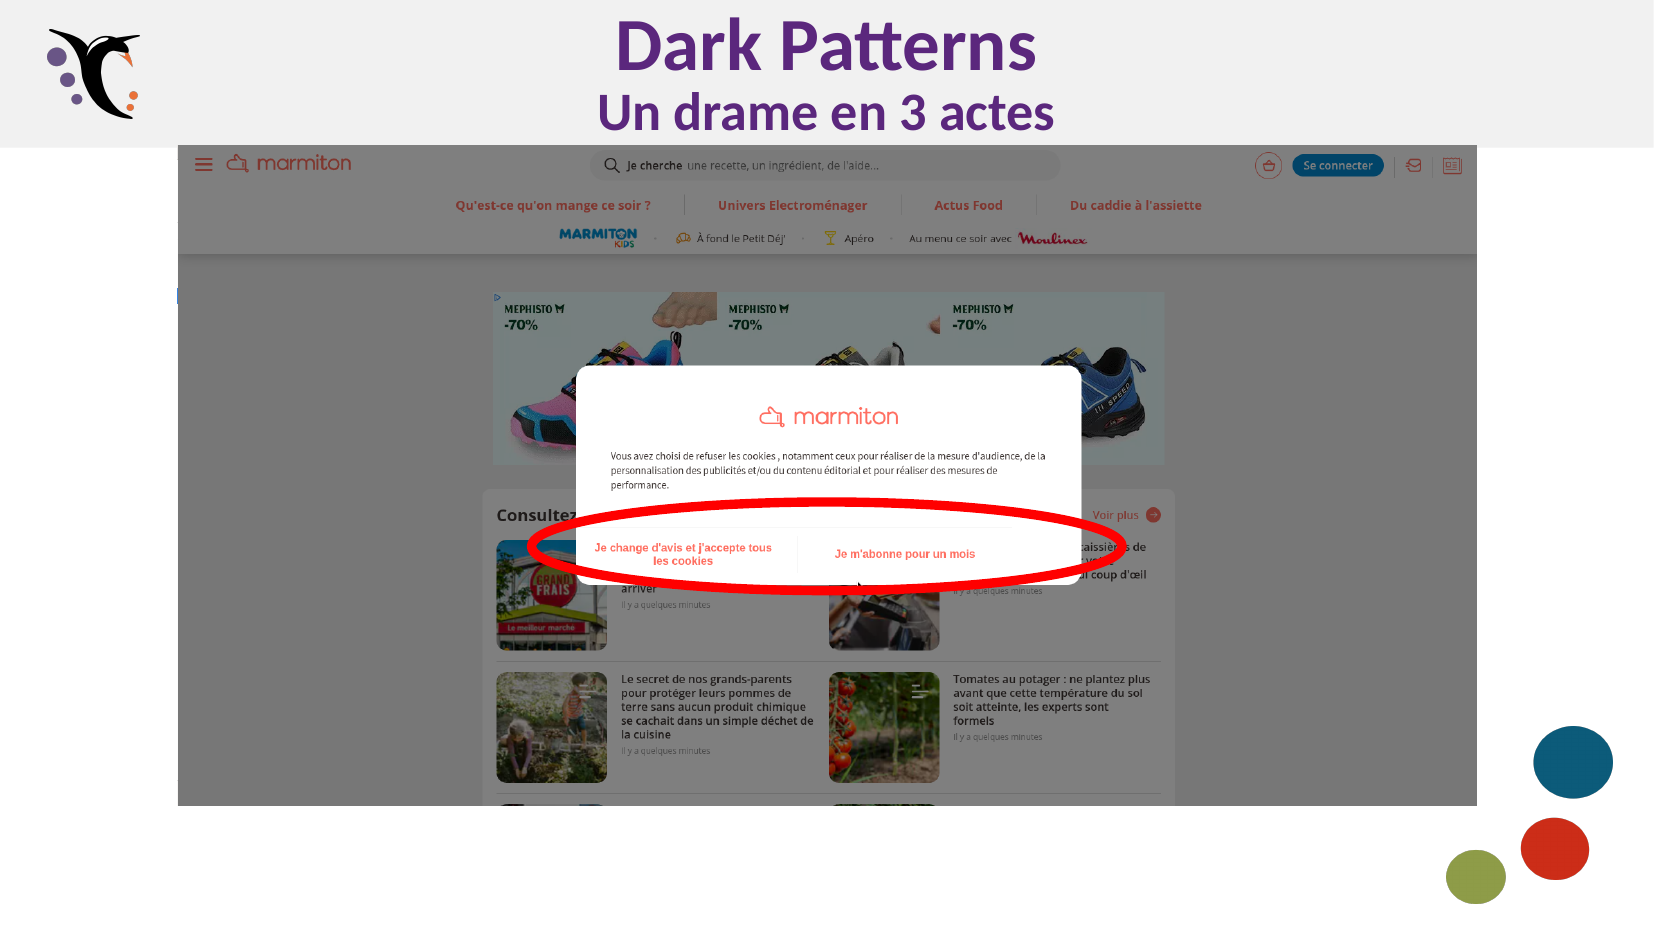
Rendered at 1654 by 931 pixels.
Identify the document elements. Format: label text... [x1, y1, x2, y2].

title Dark Patterns Un drame en 3 actes [82, 1, 1571, 157]
picture [177, 145, 1613, 904]
picture [47, 29, 82, 119]
